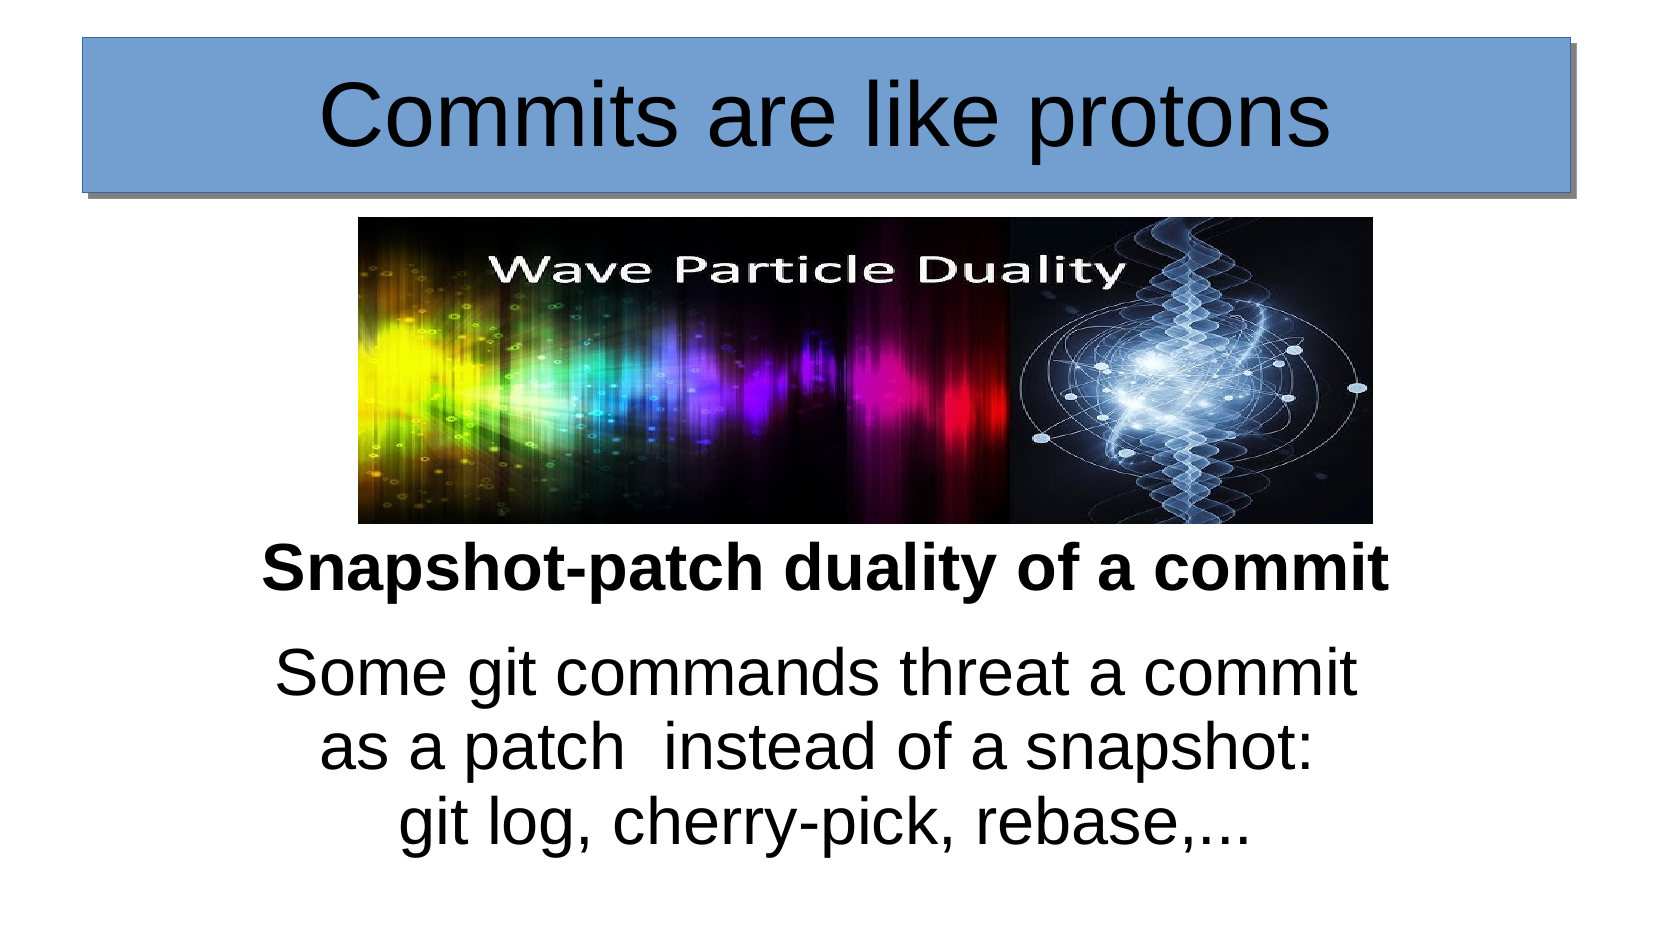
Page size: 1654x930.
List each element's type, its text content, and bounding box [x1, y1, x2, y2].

title Commits are like protons [82, 37, 1571, 193]
list Snapshot-patch duality of a commit Some git commands threat a commit as a patch instead of a snapshot: git log, cherry-pick, rebase,... [82, 217, 1571, 904]
picture [358, 217, 1373, 524]
